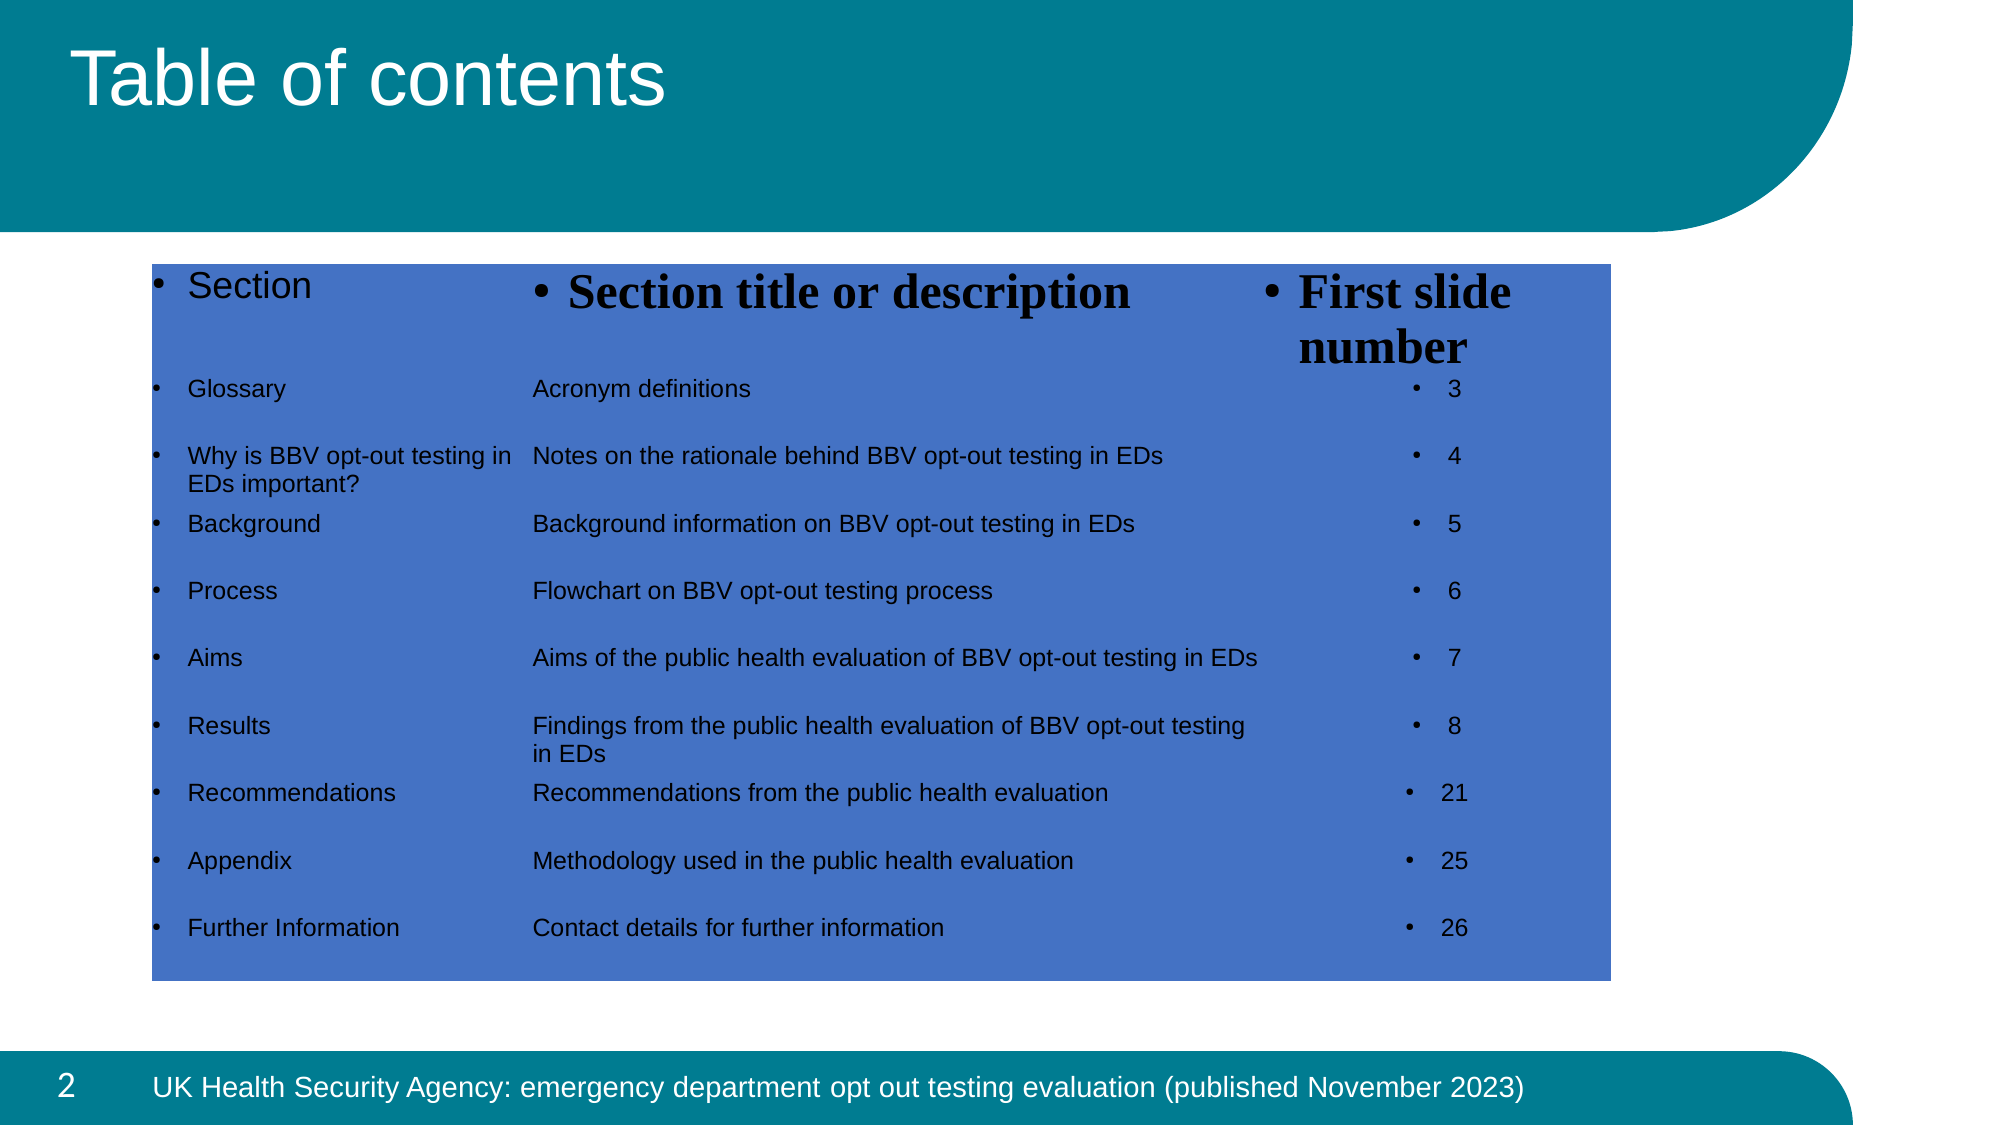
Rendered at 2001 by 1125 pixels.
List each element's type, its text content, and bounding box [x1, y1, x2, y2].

table_cell Notes on the rationale behind BBV opt-out testing in EDs [532, 442, 1263, 509]
table_cell Methodology used in the public health evaluation [532, 846, 1263, 914]
table_cell Appendix [152, 846, 532, 914]
text_box [41, 1053, 153, 1119]
table_cell Recommendations from the public health evaluation [532, 779, 1263, 846]
table_cell Background [152, 509, 532, 577]
table_header Section [152, 264, 532, 375]
table_cell Contact details for further information [532, 914, 1263, 981]
table_cell Aims of the public health evaluation of BBV opt-out testing in EDs [532, 644, 1263, 712]
table_cell Aims [152, 644, 532, 712]
table_cell Results [152, 712, 532, 779]
table_cell Findings from the public health evaluation of BBV opt-out testing in EDs [532, 712, 1263, 779]
text_box UK Health Security Agency: emergency department opt out testing evaluation (published November 2023) [137, 1056, 1780, 1116]
table_cell 8 [1263, 712, 1611, 779]
table_cell Glossary [152, 375, 532, 442]
table_cell Why is BBV opt-out testing in EDs important? [152, 442, 532, 509]
table_cell 7 [1263, 644, 1611, 712]
table_cell Further Information [152, 914, 532, 981]
table_cell 3 [1263, 375, 1611, 442]
table_cell 5 [1263, 509, 1611, 577]
table_cell Background information on BBV opt-out testing in EDs [532, 509, 1263, 577]
table_cell Process [152, 577, 532, 644]
table_cell 25 [1263, 846, 1611, 914]
table_header Section title or description [532, 264, 1263, 375]
table_cell 6 [1263, 577, 1611, 644]
table_header First slide number [1263, 264, 1611, 375]
table_cell Recommendations [152, 779, 532, 846]
table_cell Flowchart on BBV opt-out testing process [532, 577, 1263, 644]
title Table of contents [54, 29, 1780, 189]
table_cell 26 [1263, 914, 1611, 981]
table_cell Acronym definitions [532, 375, 1263, 442]
table_cell 4 [1263, 442, 1611, 509]
table_cell 21 [1263, 779, 1611, 846]
